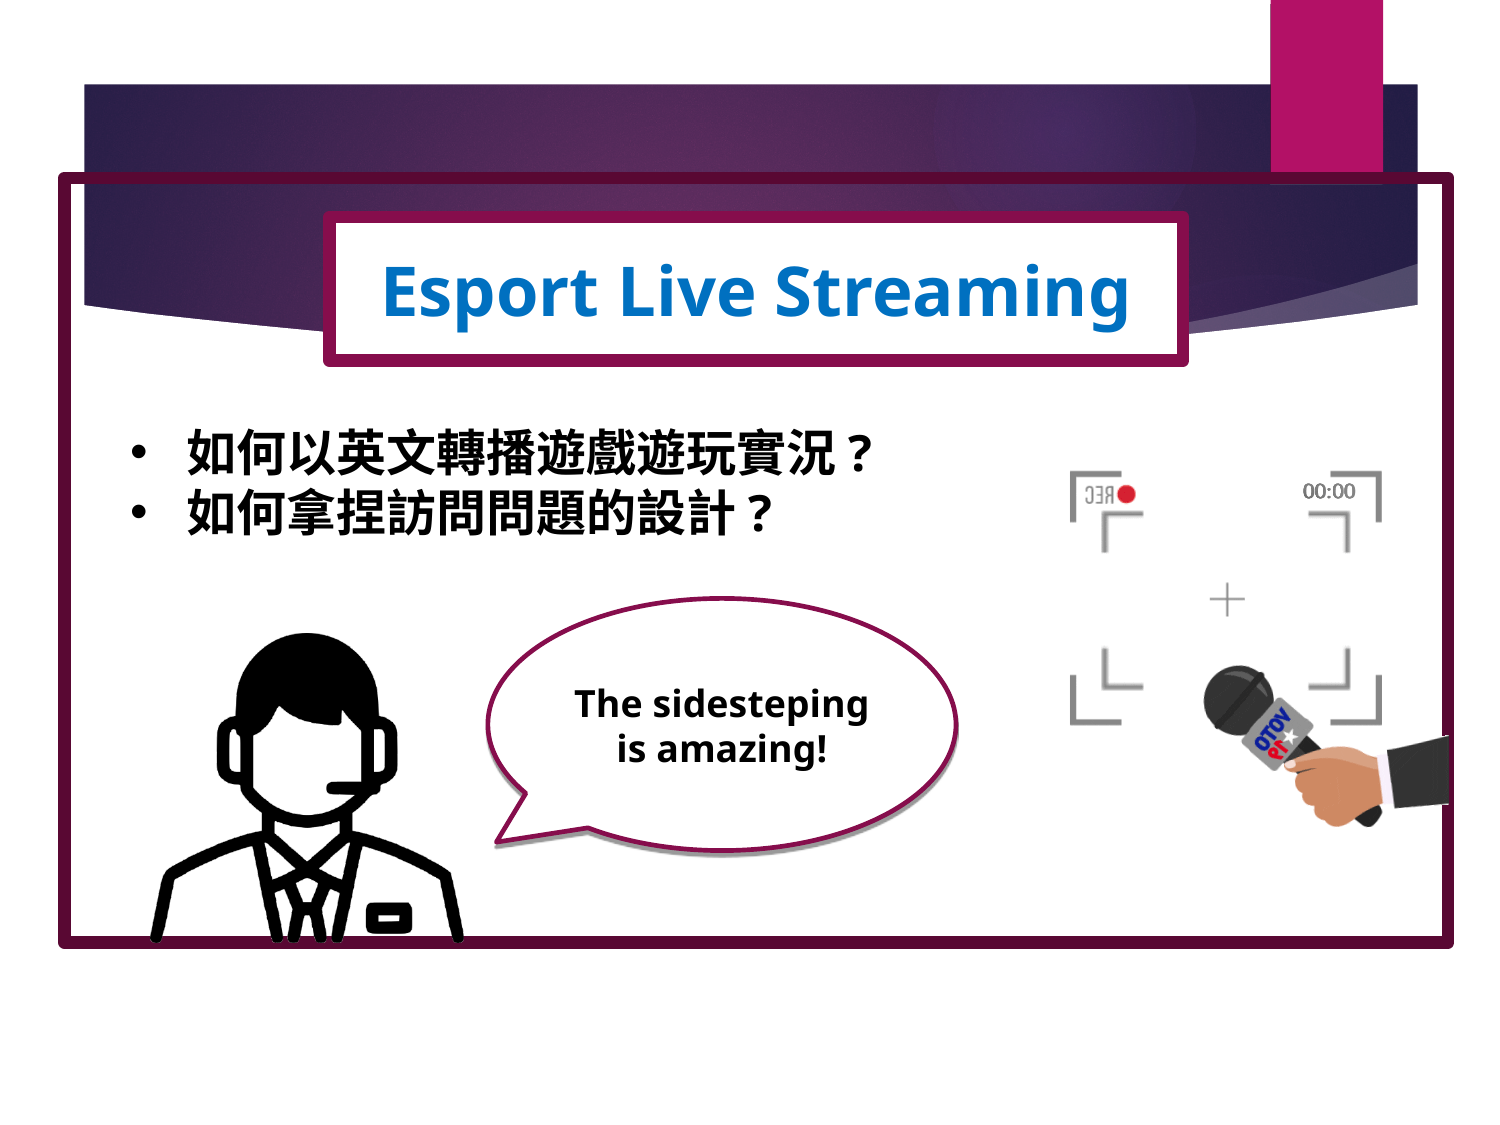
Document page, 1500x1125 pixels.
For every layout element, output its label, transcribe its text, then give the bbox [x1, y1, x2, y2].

text_box The sidesteping is amazing! [487, 598, 956, 851]
picture [1051, 454, 1449, 851]
text_box Esport Live Streaming [329, 217, 1183, 361]
picture [85, 85, 1270, 172]
picture [150, 633, 464, 943]
picture [1384, 85, 1417, 172]
text_box 如何以英文轉播遊戲遊玩實況? 如何拿捏訪問問題的設計? [115, 414, 934, 610]
list [64, 178, 1449, 943]
